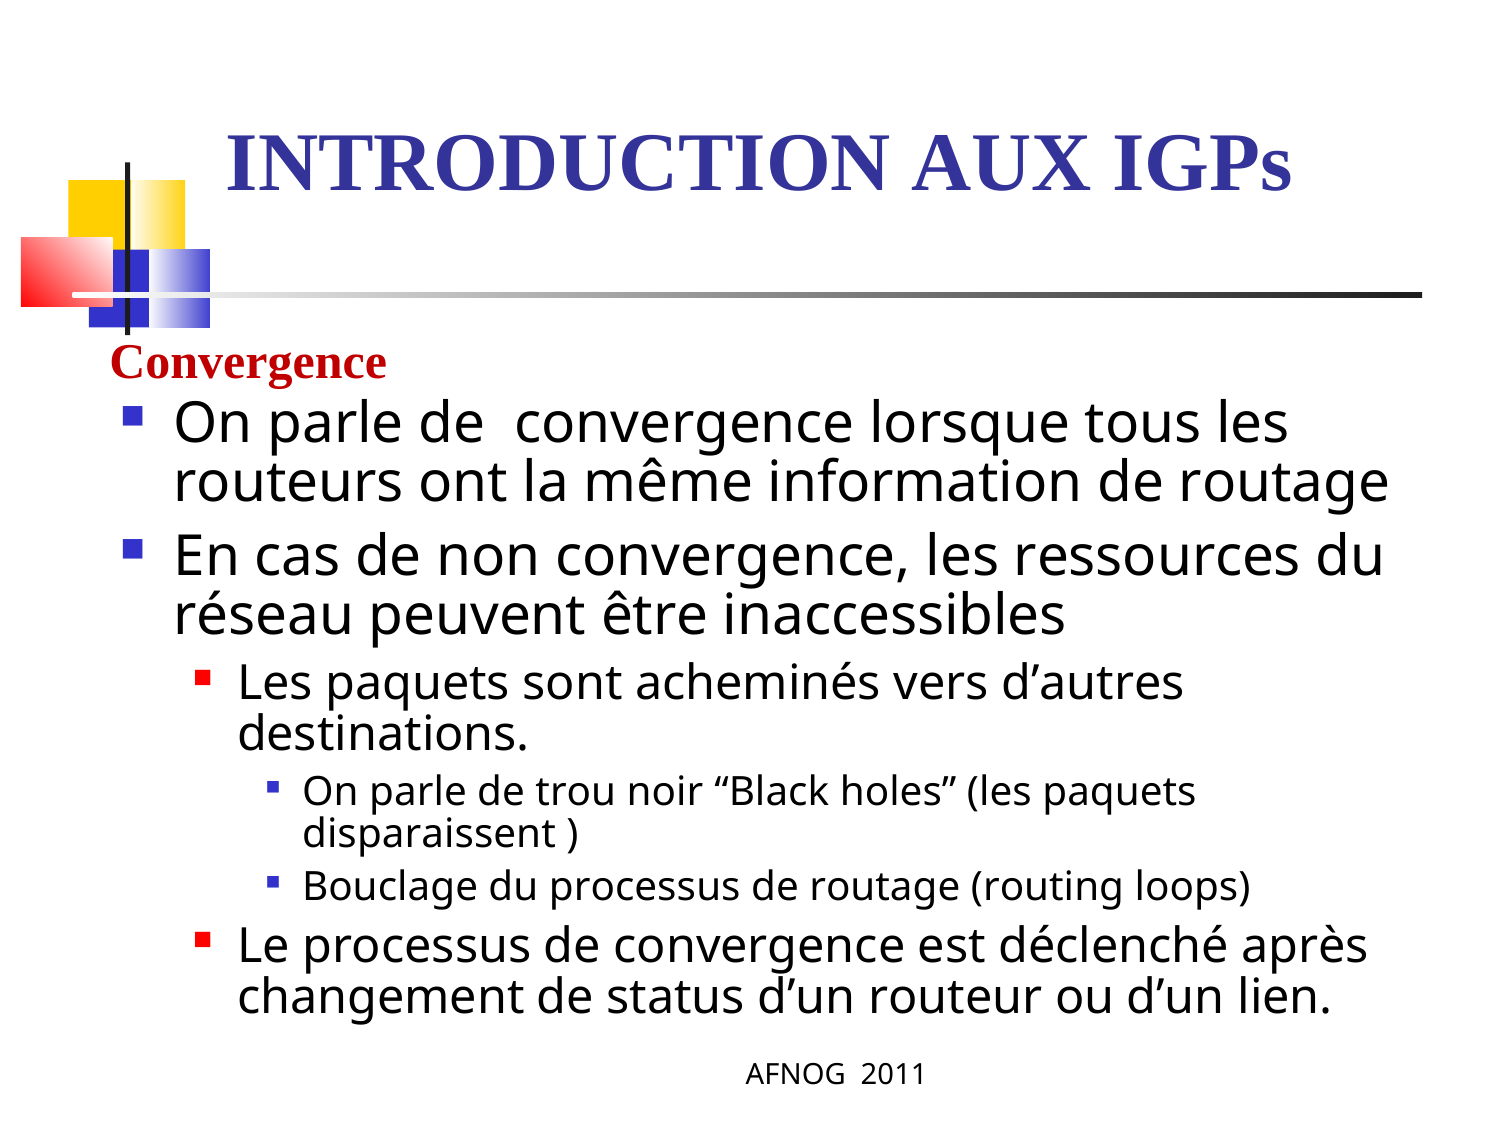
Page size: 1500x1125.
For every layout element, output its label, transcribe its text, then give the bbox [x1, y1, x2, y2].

text_box INTRODUCTION AUX IGPs [210, 105, 1418, 218]
list On parle de convergence lorsque tous les routeurs ont la même information de routage En cas de non convergence, les ressources du réseau peuvent être inaccessibles Les paquets sont acheminés vers d’autres destinations. On parle de trou noir “Black holes” (les paquets disparaissent )‏ Bouclage du processus de routage (routing loops)‏ Le processus de convergence est déclenché après changement de status d’un routeur ou d’un lien. [105, 386, 1429, 1079]
text_box AFNOG 2011 [599, 1079, 1074, 1099]
text_box Convergence [82, 281, 1090, 397]
